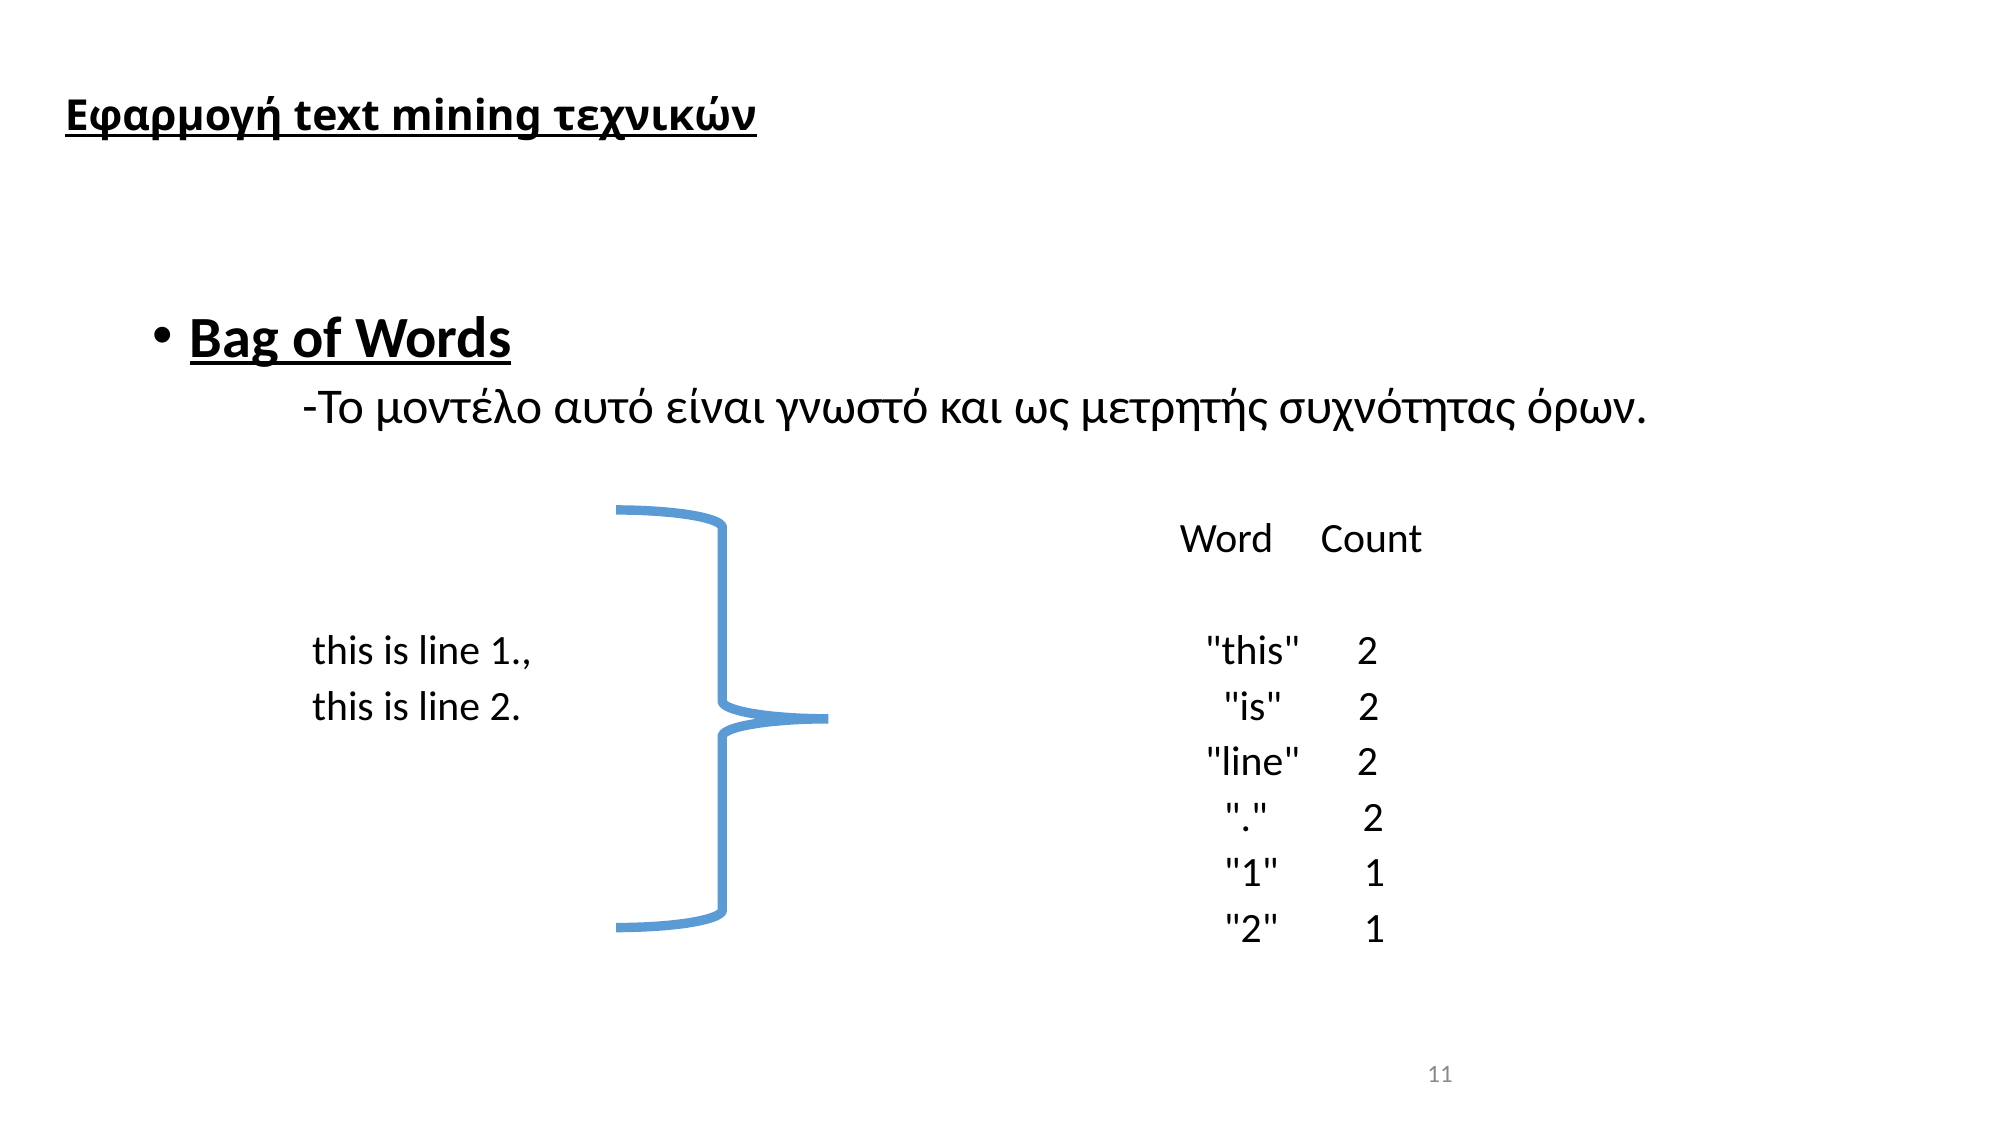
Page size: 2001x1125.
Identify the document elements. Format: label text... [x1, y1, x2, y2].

list Bag of Words -Το μοντέλο αυτό είναι γνωστό και ως μετρητής συχνότητας όρων. Word Count this is line 1., "this" 2 this is line 2. "is" 2 "line" 2 "." 2 "1" 1 "2" 1 [137, 299, 1863, 1014]
text_box [1412, 1042, 1863, 1103]
title Εφαρμογή text mining τεχνικών [49, 85, 1295, 195]
